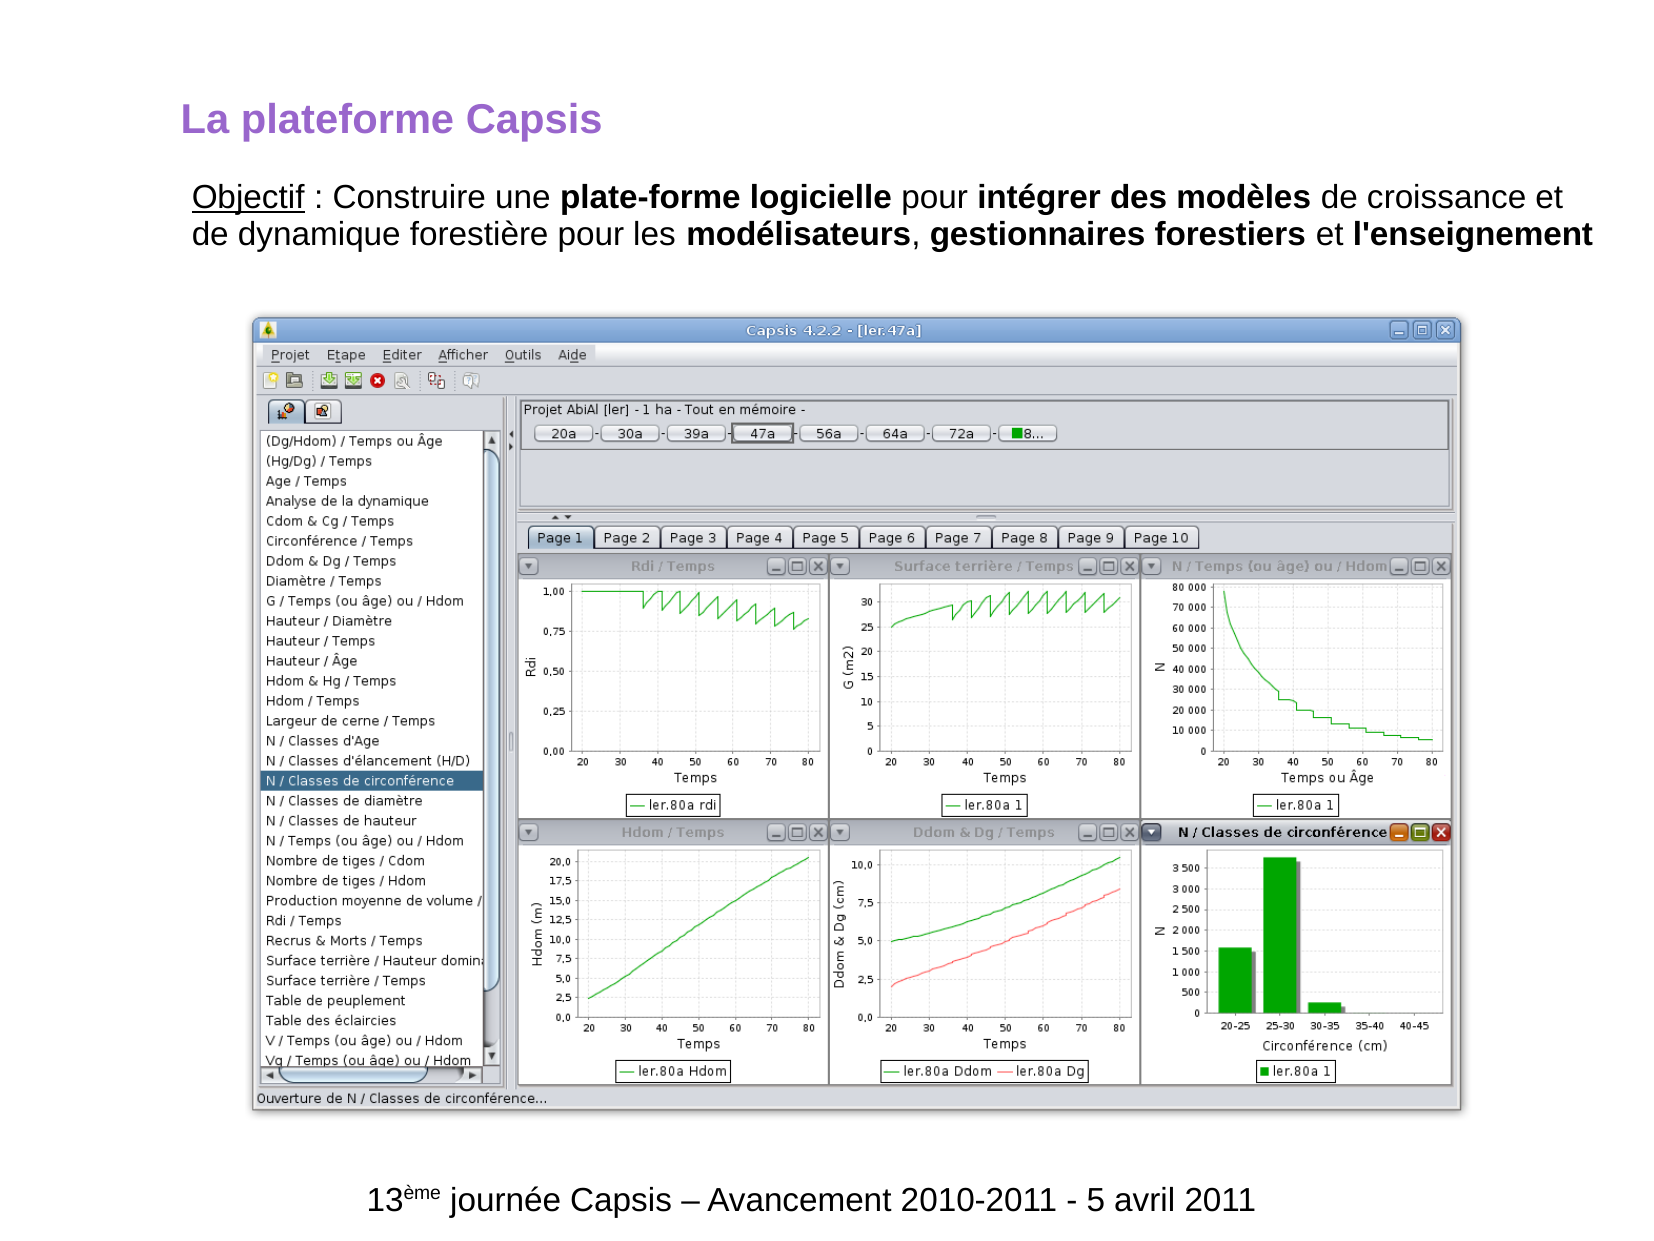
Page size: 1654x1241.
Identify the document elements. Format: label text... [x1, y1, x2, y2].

text_box La plateforme Capsis [165, 88, 618, 150]
text_box Objectif : Construire une plate-forme logicielle pour intégrer des modèles de croissance et de dynamique forestière pour les modélisateurs, gestionnaires forestiers et l'enseignement [177, 171, 1625, 273]
picture [245, 309, 1477, 1123]
